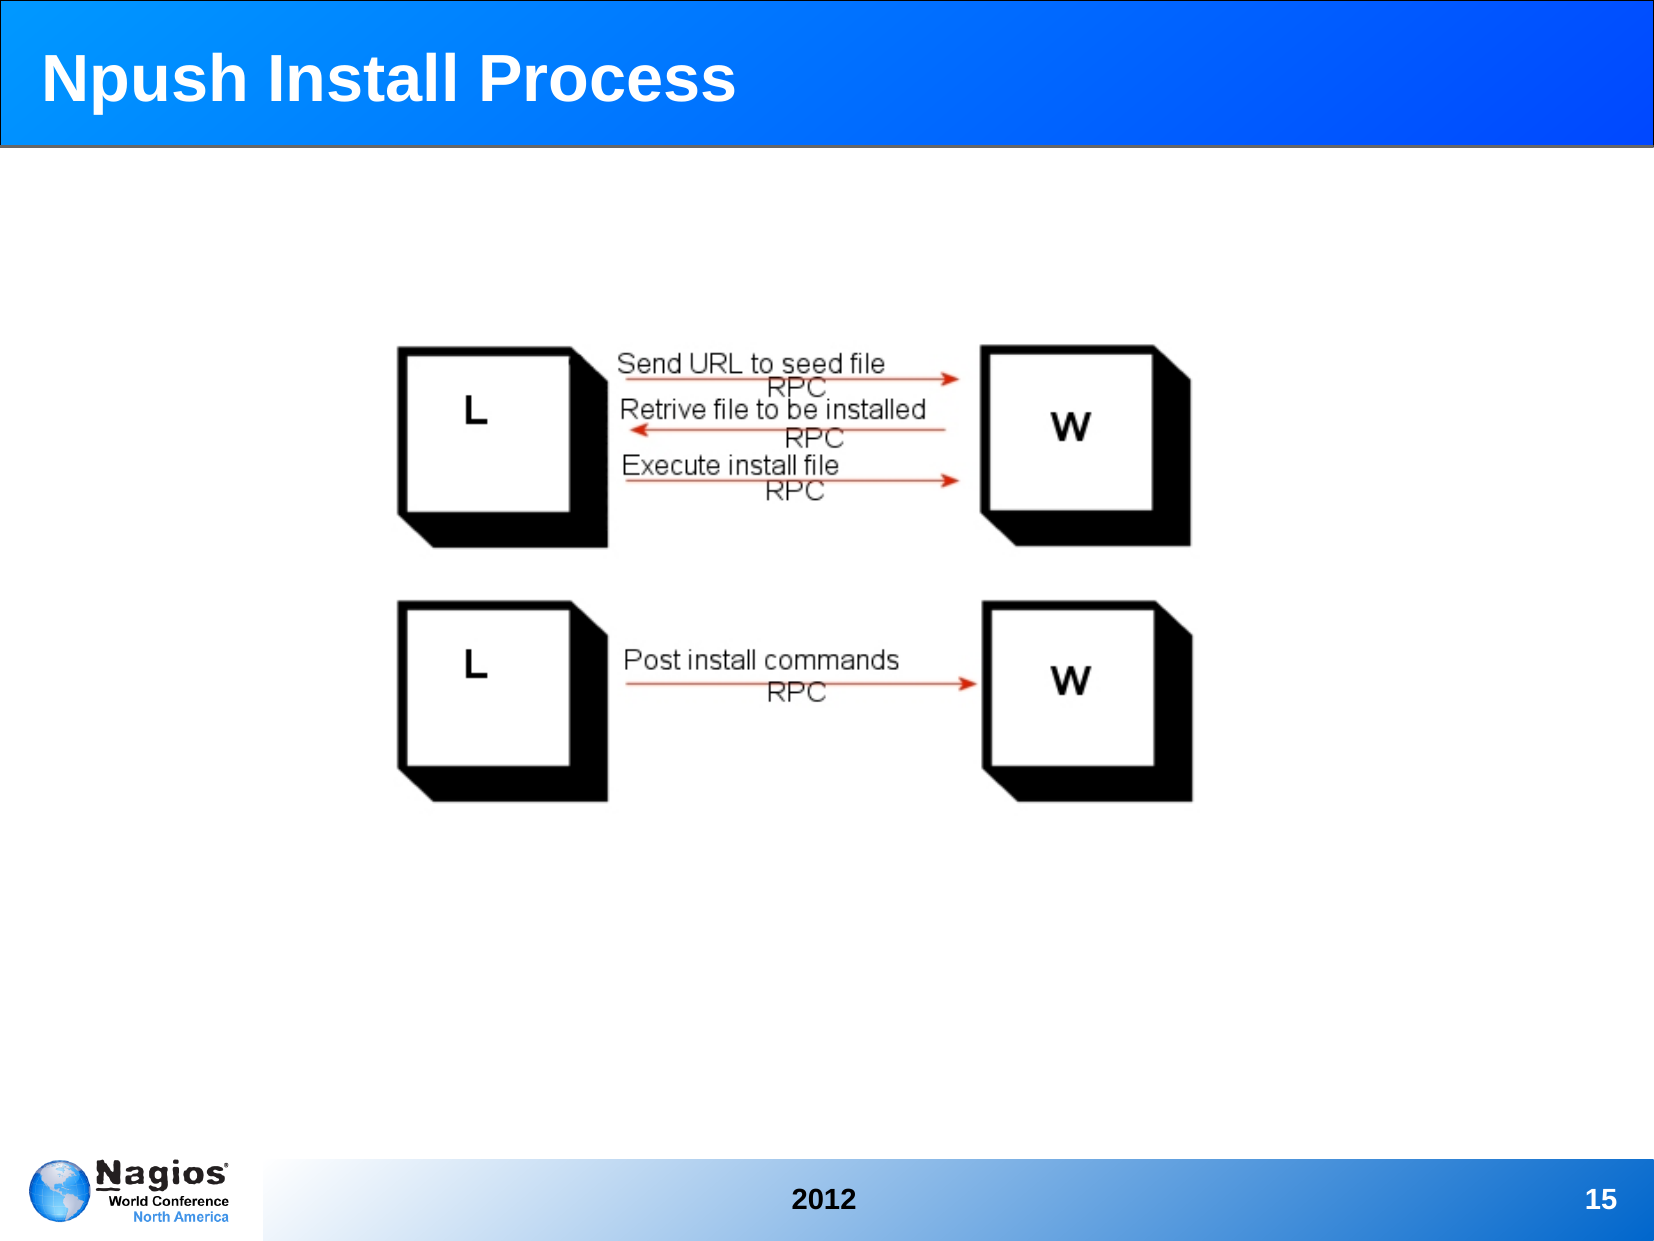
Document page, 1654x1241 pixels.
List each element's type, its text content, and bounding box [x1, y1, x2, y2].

title Npush Install Process [41, 36, 1248, 120]
picture [307, 317, 1267, 868]
picture [29, 1159, 229, 1235]
